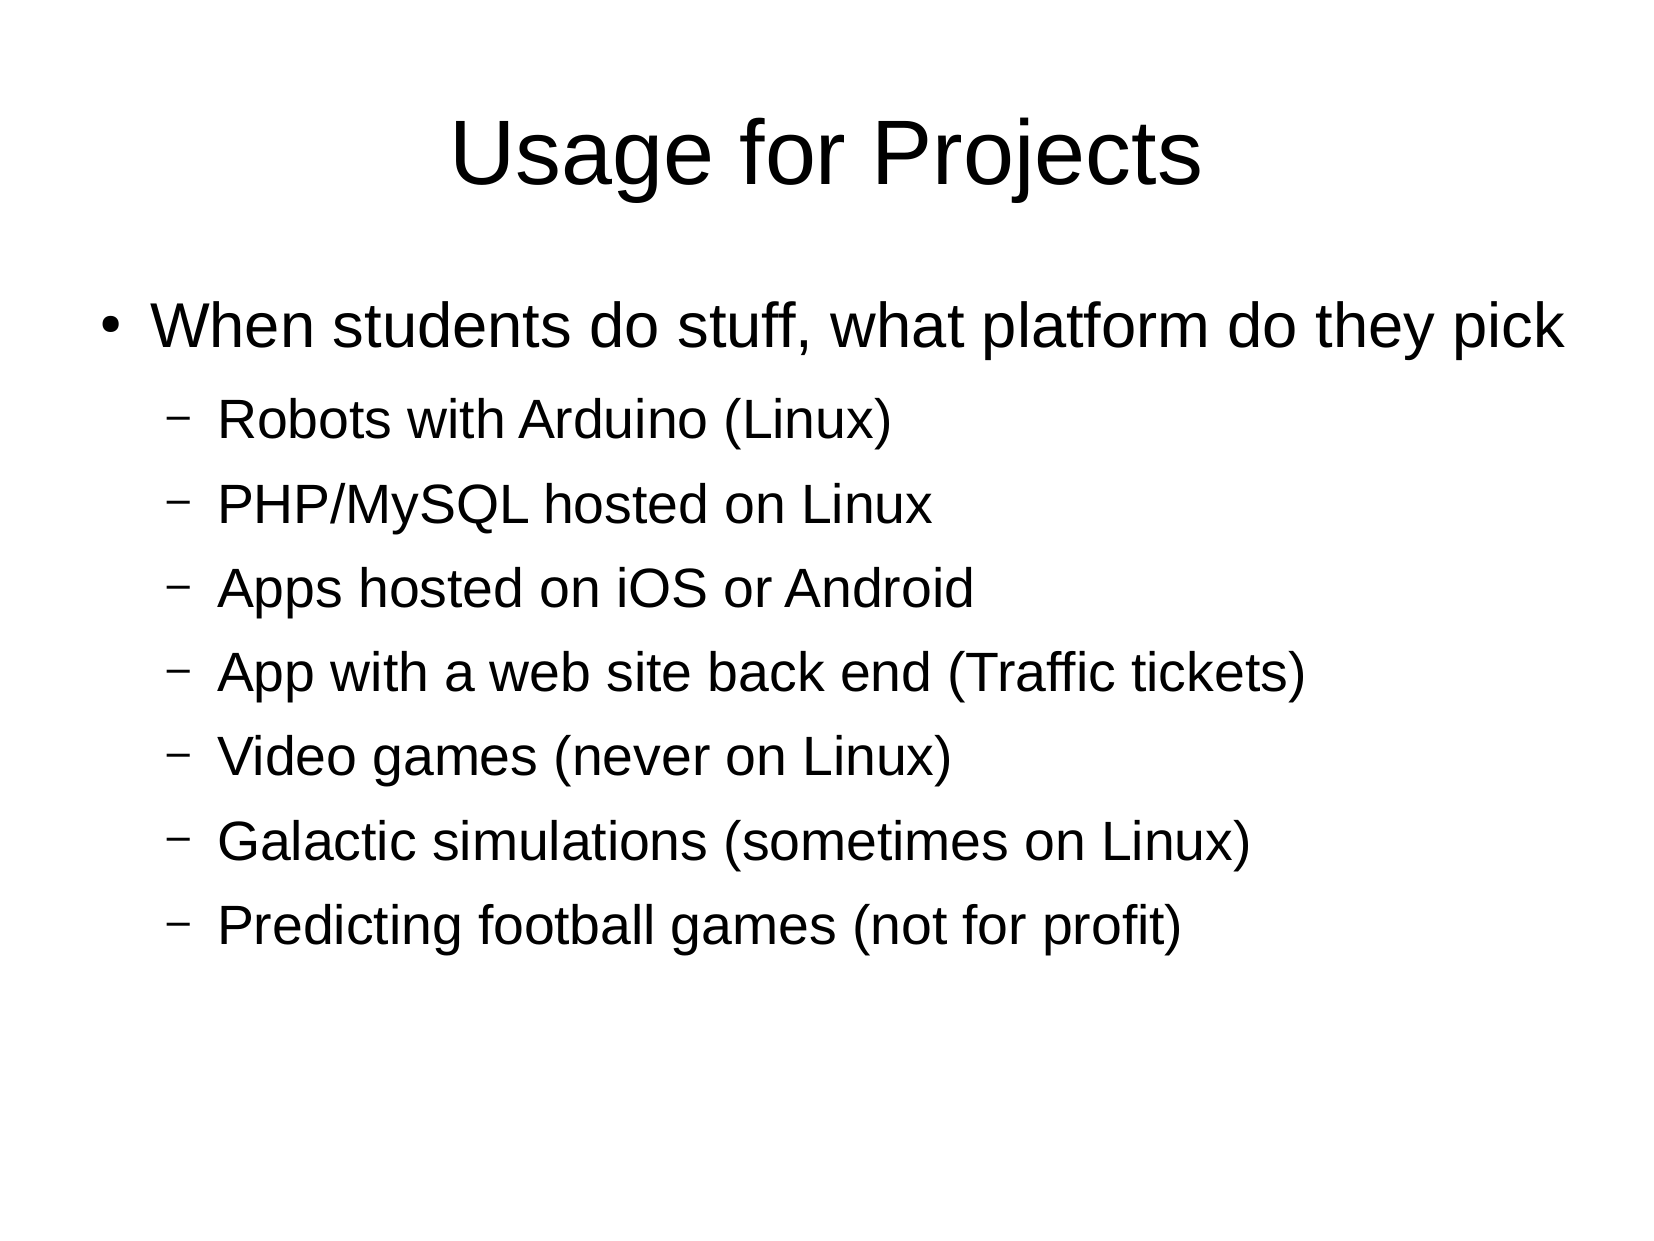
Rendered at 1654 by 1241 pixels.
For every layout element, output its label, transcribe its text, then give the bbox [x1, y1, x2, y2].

list When students do stuff, what platform do they pick Robots with Arduino (Linux) PHP/MySQL hosted on Linux Apps hosted on iOS or Android App with a web site back end (Traffic tickets) Video games (never on Linux) Galactic simulations (sometimes on Linux) Predicting football games (not for profit) [82, 290, 1571, 1010]
title Usage for Projects [82, 49, 1571, 257]
